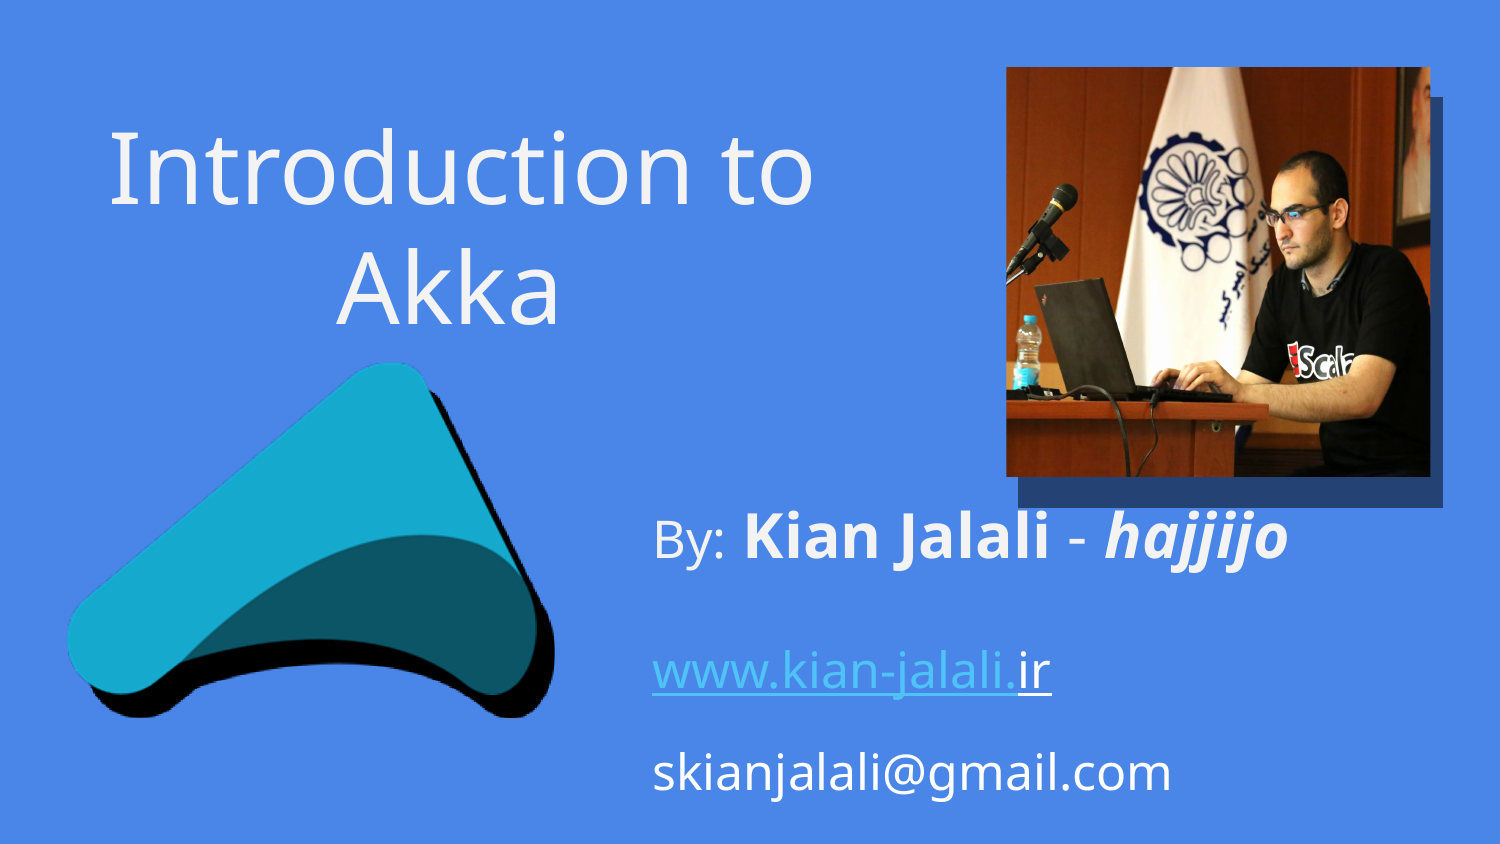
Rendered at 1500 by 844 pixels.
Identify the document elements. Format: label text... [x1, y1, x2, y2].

text_box Introduction to Akka [56, 89, 870, 273]
picture [67, 362, 537, 695]
picture [1006, 67, 1431, 477]
text_box By: Kian Jalali - hajjijo www.kian-jalali.ir skianjalali@gmail.com [637, 481, 1451, 771]
